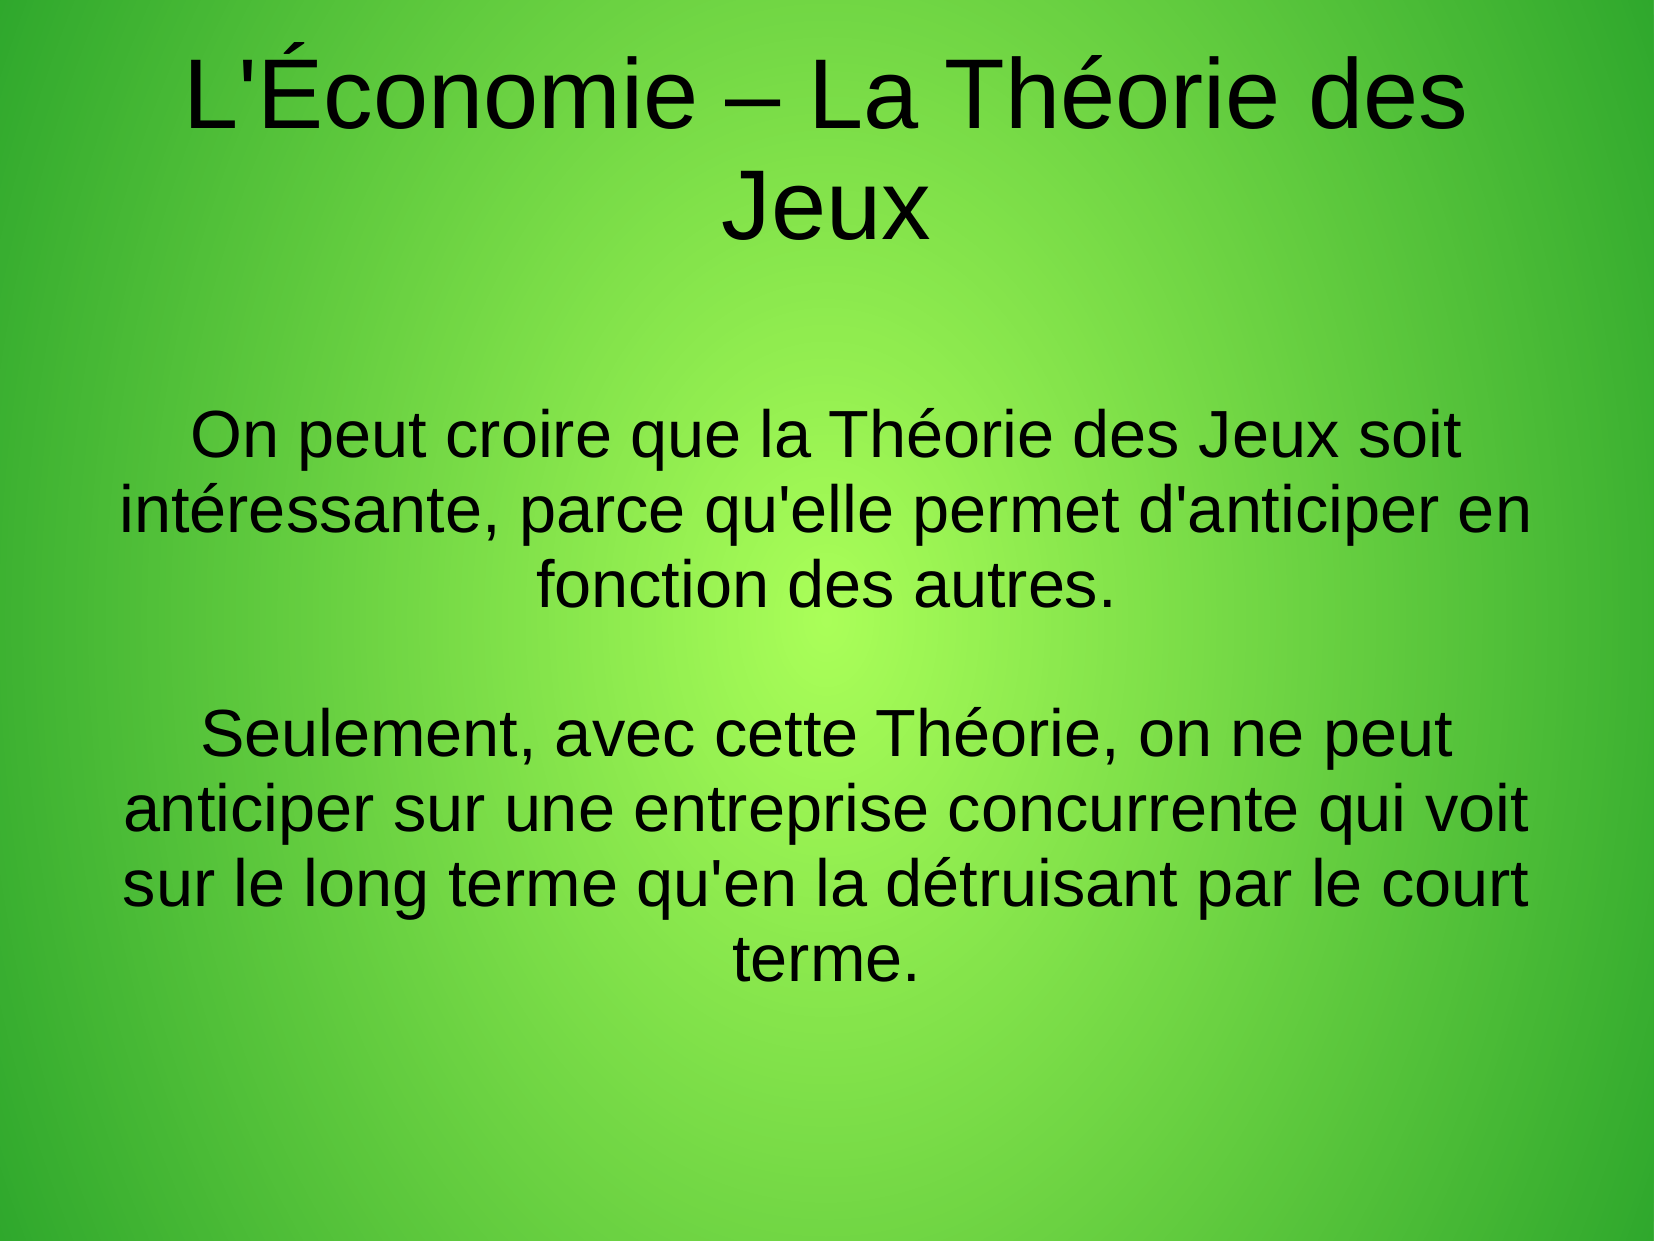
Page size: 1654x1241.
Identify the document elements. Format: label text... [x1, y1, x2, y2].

title L'Économie – La Théorie des Jeux [82, 38, 1571, 210]
subtitle On peut croire que la Théorie des Jeux soit intéressante, parce qu'elle permet d'anticiper en fonction des autres. Seulement, avec cette Théorie, on ne peut anticiper sur une entreprise concurrente qui voit sur le long terme qu'en la détruisant par le court terme. [82, 210, 1571, 1108]
